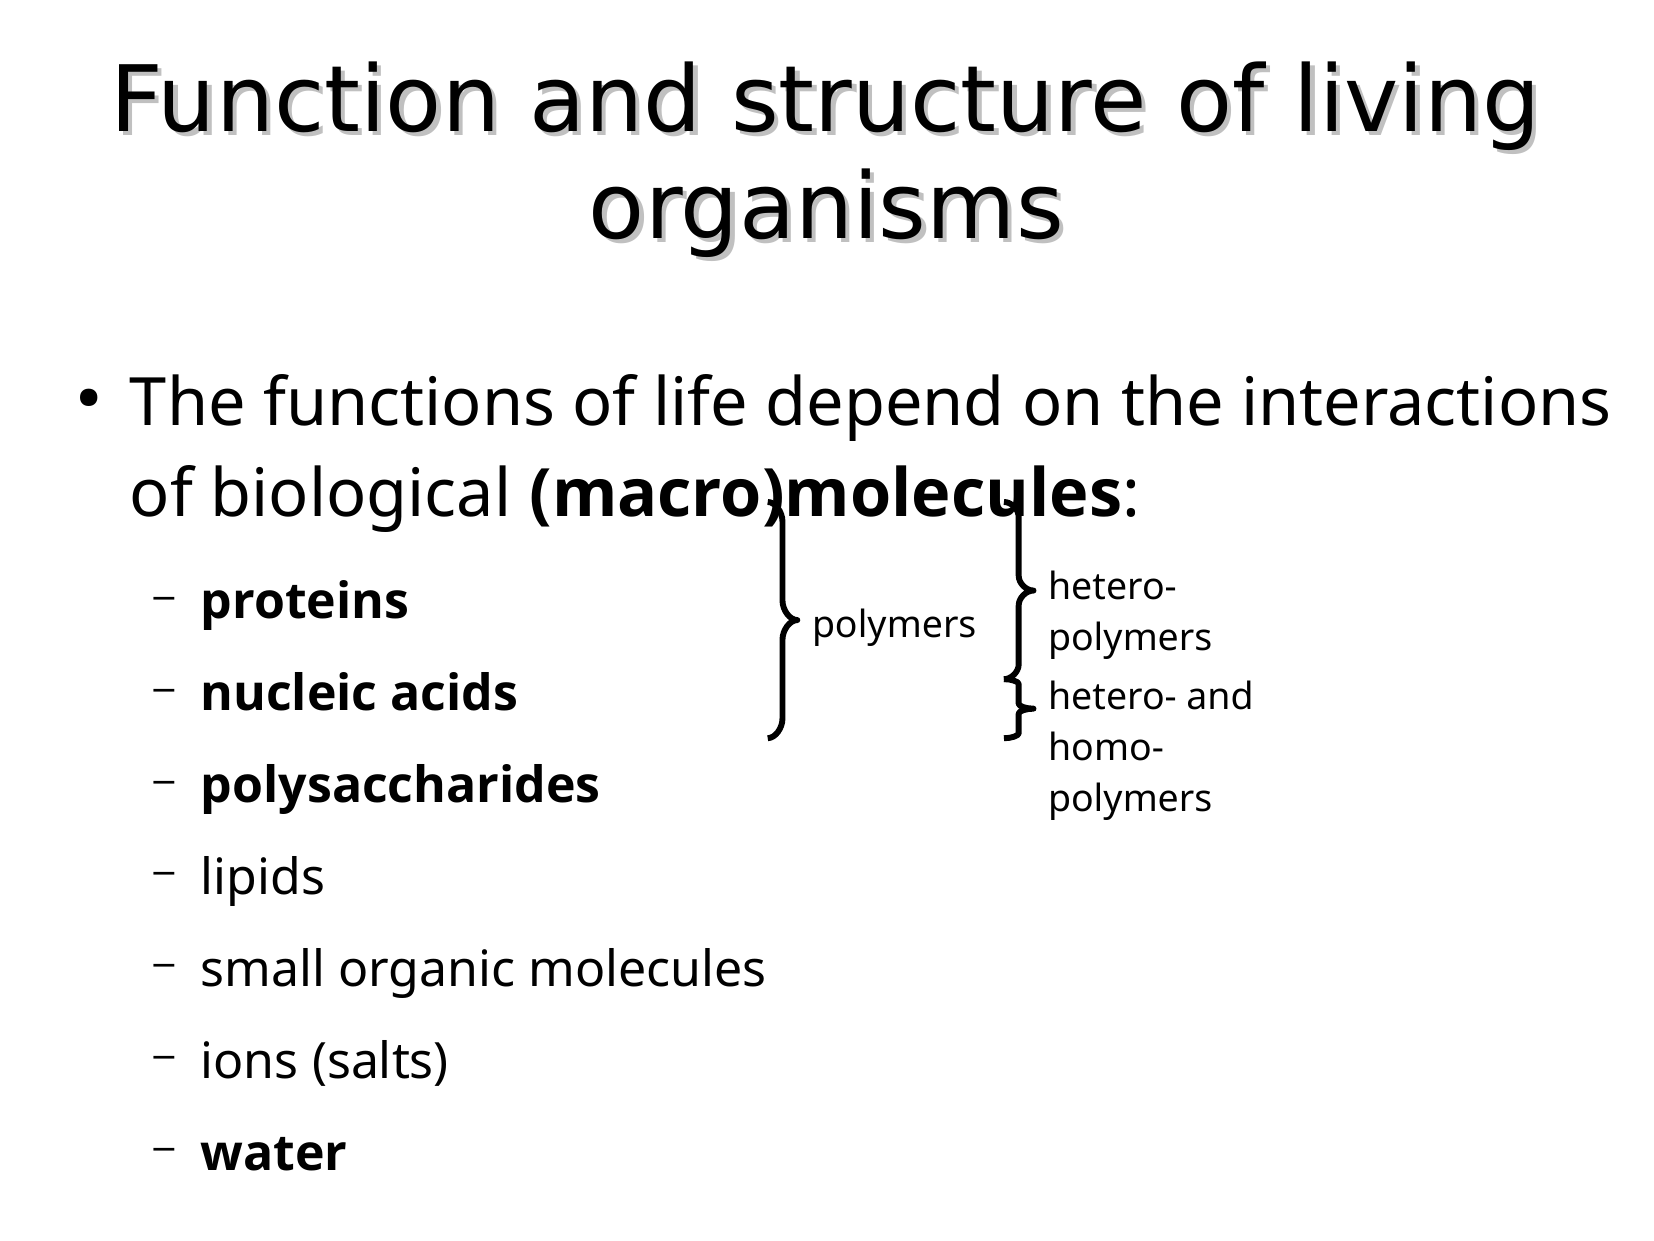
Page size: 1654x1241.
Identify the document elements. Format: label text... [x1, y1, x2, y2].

text_box hetero- and homo-polymers [1033, 661, 1270, 814]
title Function and structure of living organisms [82, 45, 1571, 261]
list The functions of life depend on the interactions of biological (macro)molecules: proteins nucleic acids polysaccharides lipids small organic molecules ions (salts) water [59, 354, 1625, 1159]
text_box polymers [797, 590, 1004, 650]
text_box hetero-polymers [1033, 551, 1241, 642]
